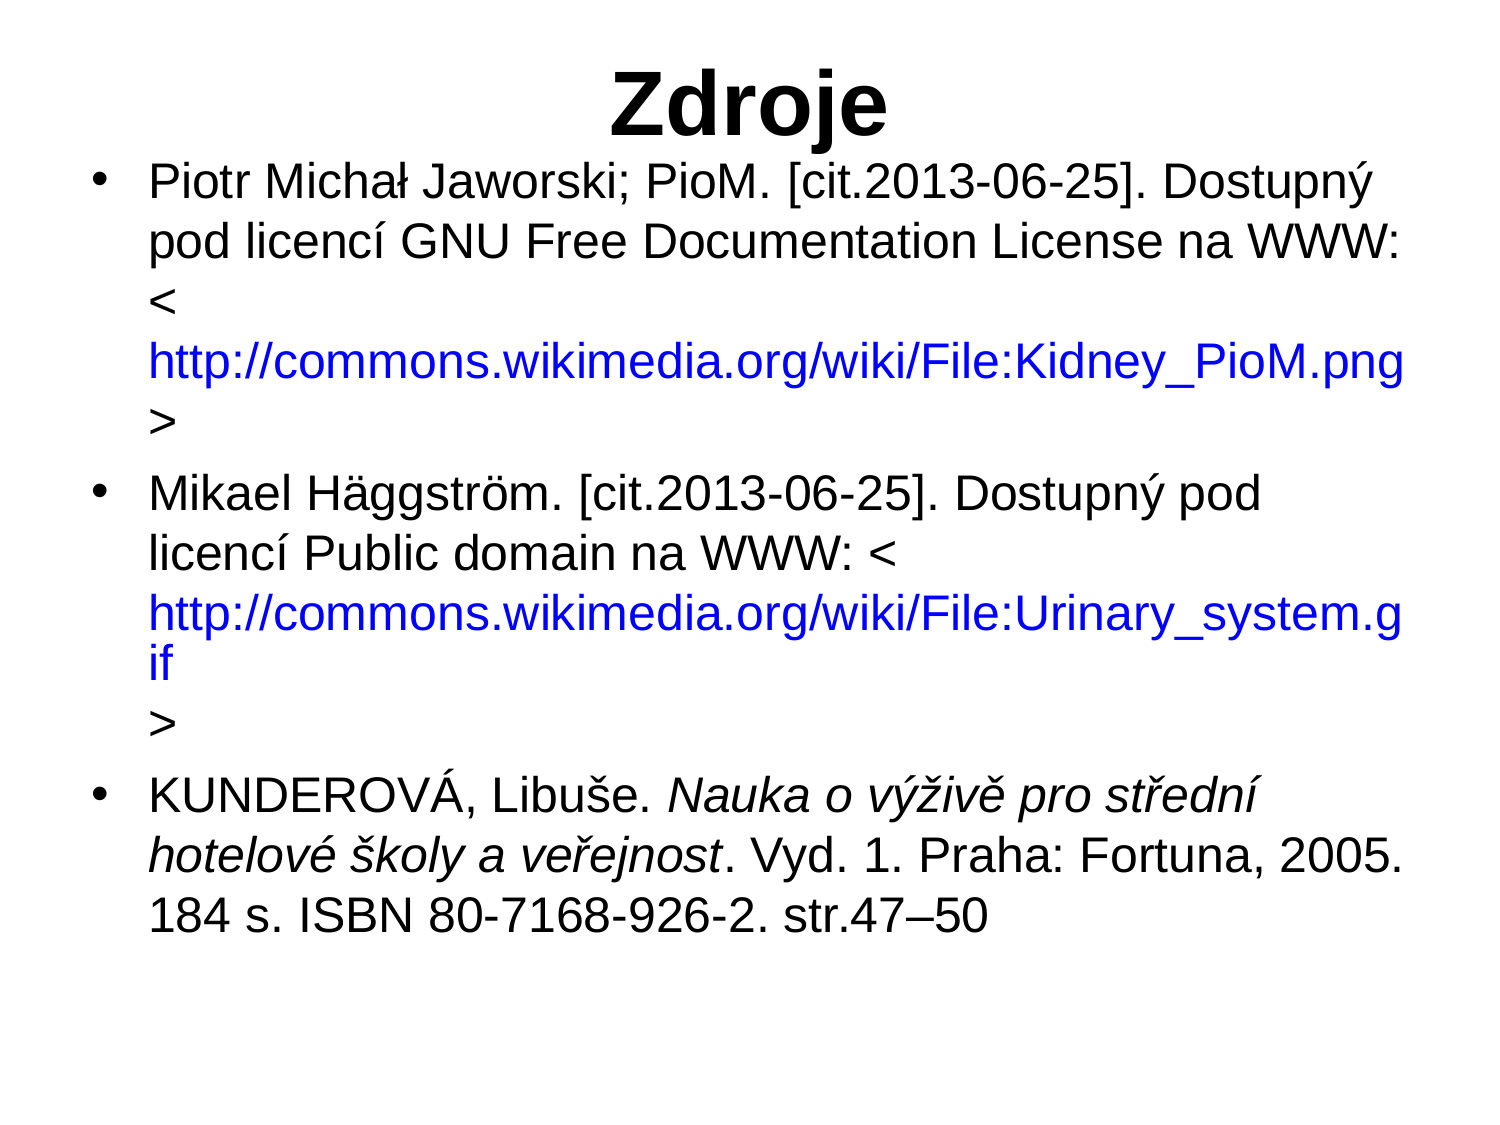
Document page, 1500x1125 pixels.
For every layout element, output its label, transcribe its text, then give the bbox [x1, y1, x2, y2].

title Zdroje [75, 36, 1426, 162]
list Piotr Michał Jaworski; PioM. [cit.2013-06-25]. Dostupný pod licencí GNU Free Documentation License na WWW: <http://commons.wikimedia.org/wiki/File:Kidney_PioM.png> Mikael Häggström. [cit.2013-06-25]. Dostupný pod licencí Public domain na WWW: <http://commons.wikimedia.org/wiki/File:Urinary_system.gif> KUNDEROVÁ, Libuše. Nauka o výživě pro střední hotelové školy a veřejnost. Vyd. 1. Praha: Fortuna, 2005. 184 s. ISBN 80-7168-926-2. str.47–50 [76, 140, 1427, 1010]
